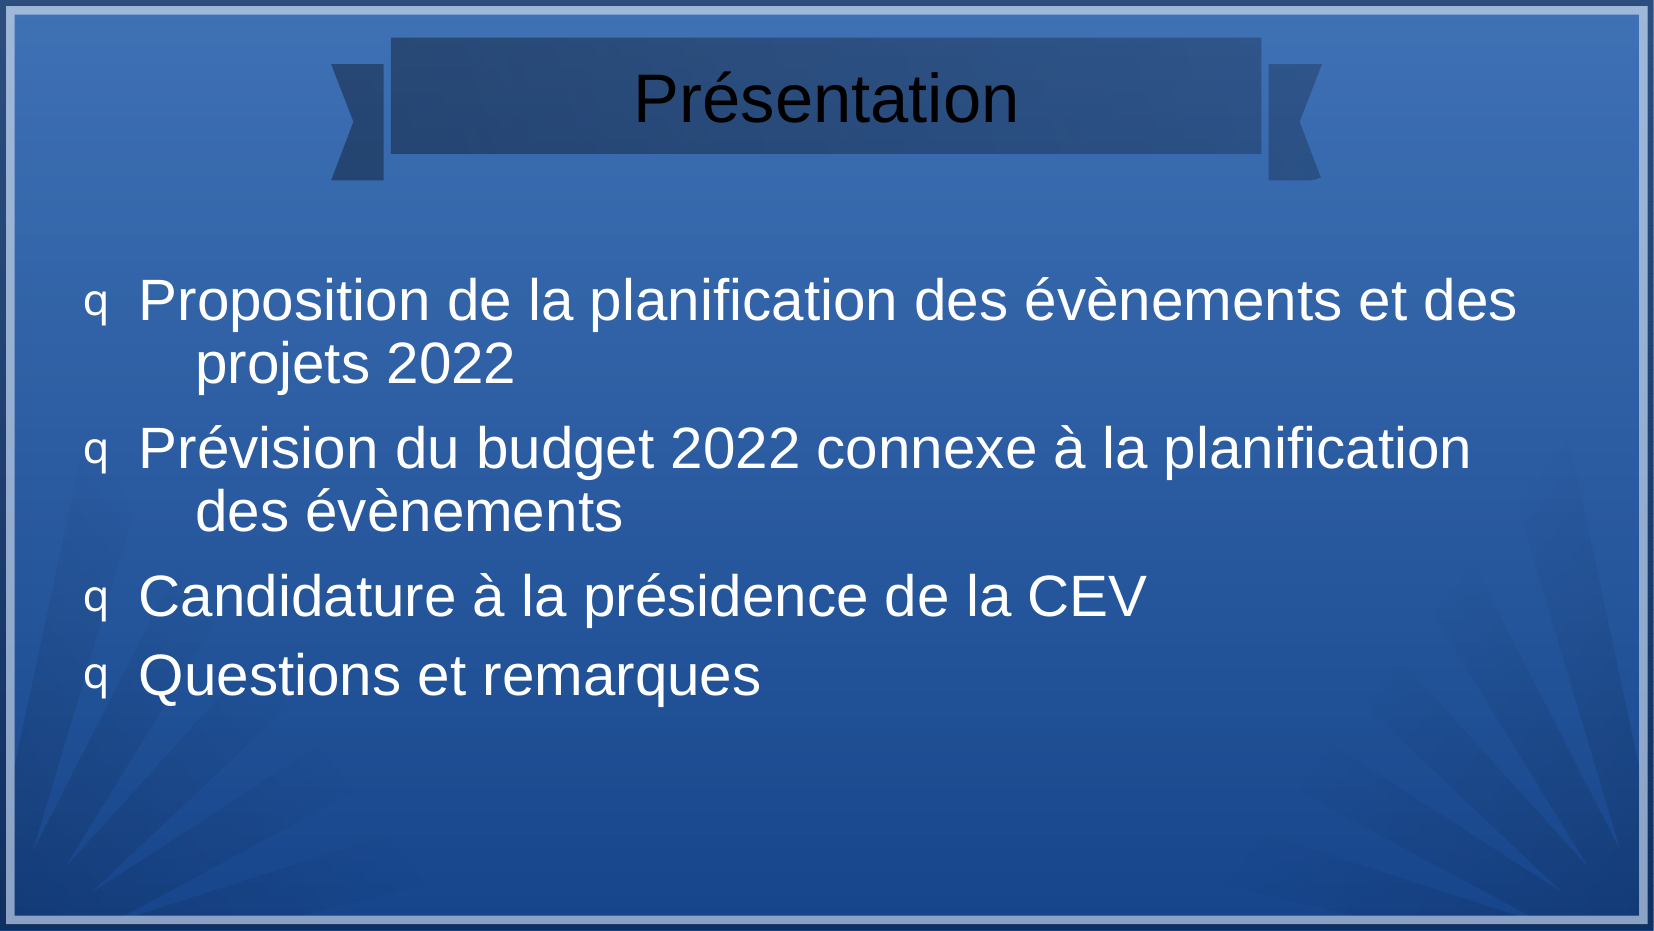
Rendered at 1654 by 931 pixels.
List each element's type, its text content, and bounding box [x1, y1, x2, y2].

title Présentation [389, 52, 1264, 137]
list Proposition de la planification des évènements et des projets 2022 Prévision du budget 2022 connexe à la planification des évènements Candidature à la présidence de la CEV Questions et remarques [82, 188, 1571, 840]
